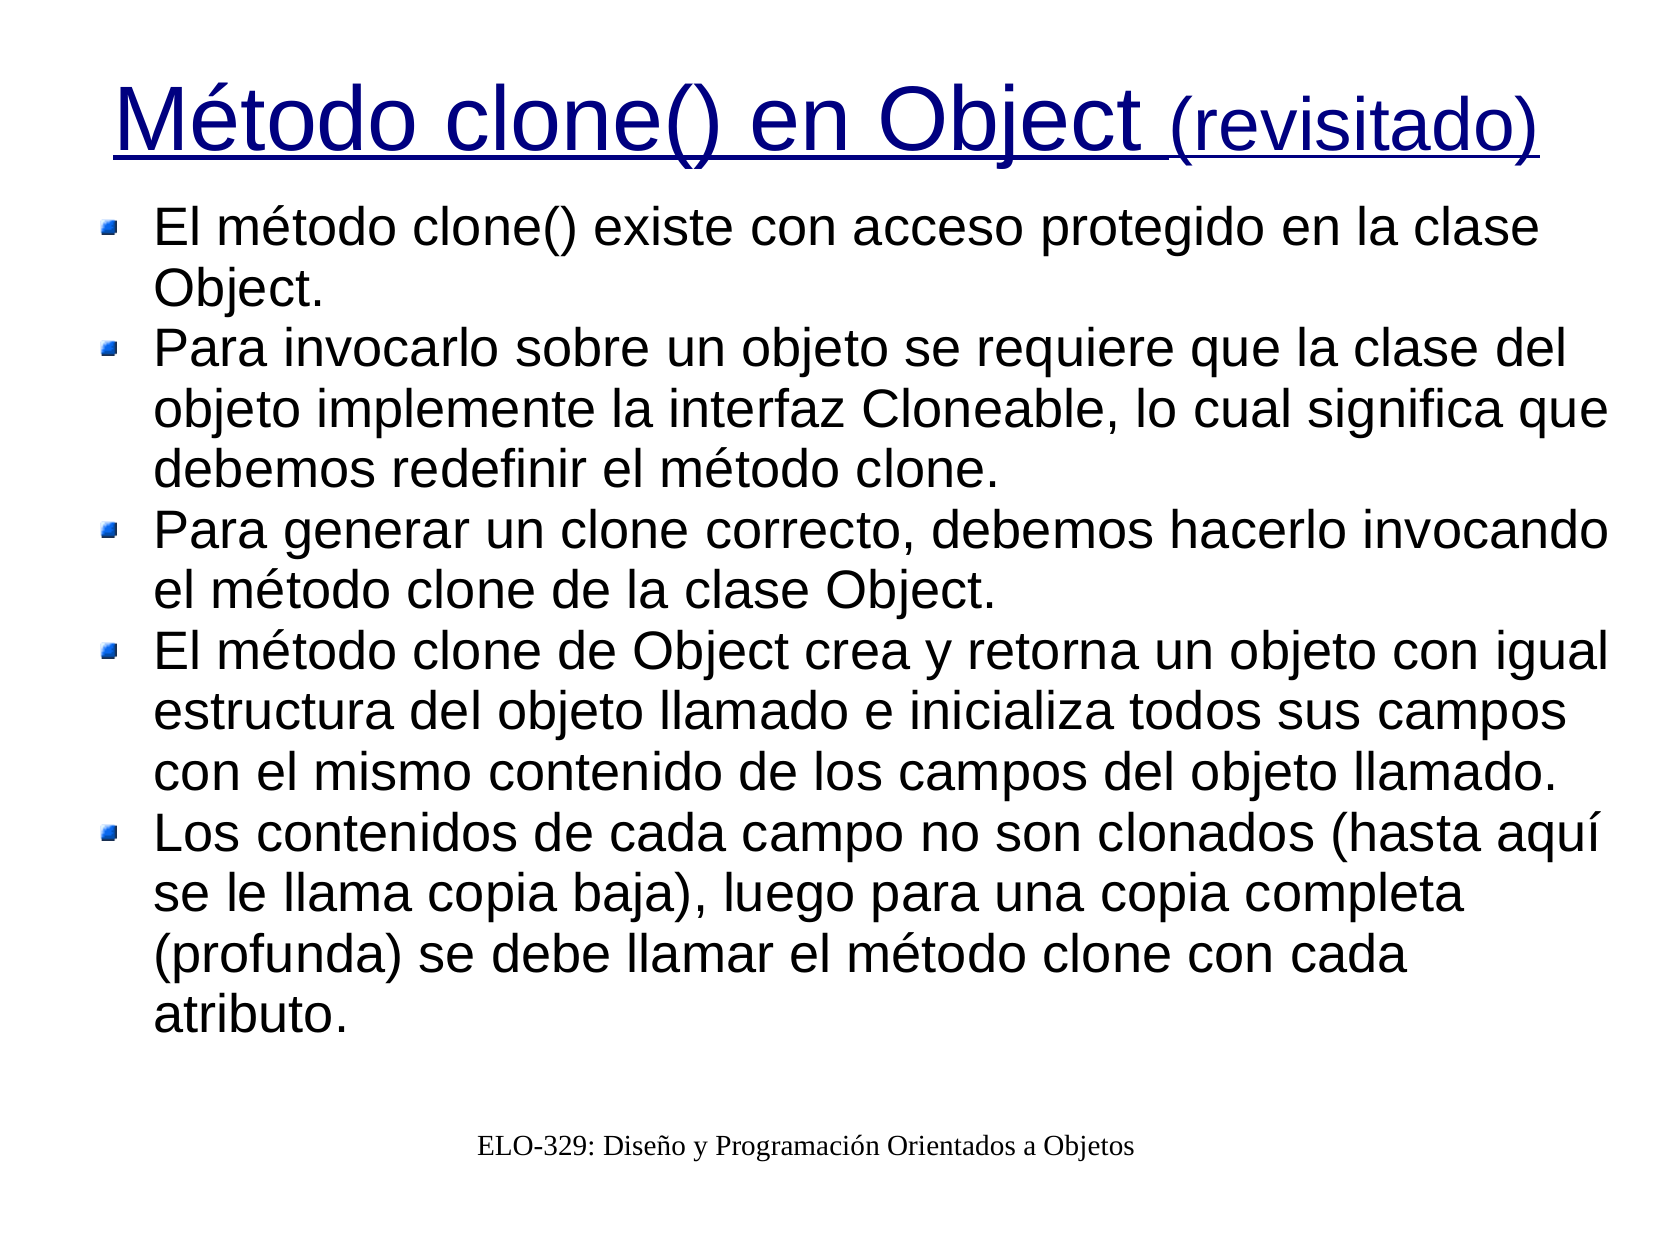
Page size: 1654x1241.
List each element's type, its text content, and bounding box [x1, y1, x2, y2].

title Método clone() en Object (revisitado) [82, 56, 1571, 181]
list El método clone() existe con acceso protegido en la clase Object. Para invocarlo sobre un objeto se requiere que la clase del objeto implemente la interfaz Cloneable, lo cual significa que debemos redefinir el método clone. Para generar un clone correcto, debemos hacerlo invocando el método clone de la clase Object. El método clone de Object crea y retorna un objeto con igual estructura del objeto llamado e inicializa todos sus campos con el mismo contenido de los campos del objeto llamado. Los contenidos de cada campo no son clonados (hasta aquí se le llama copia baja), luego para una copia completa (profunda) se debe llamar el método clone con cada atributo. [82, 196, 1618, 1068]
